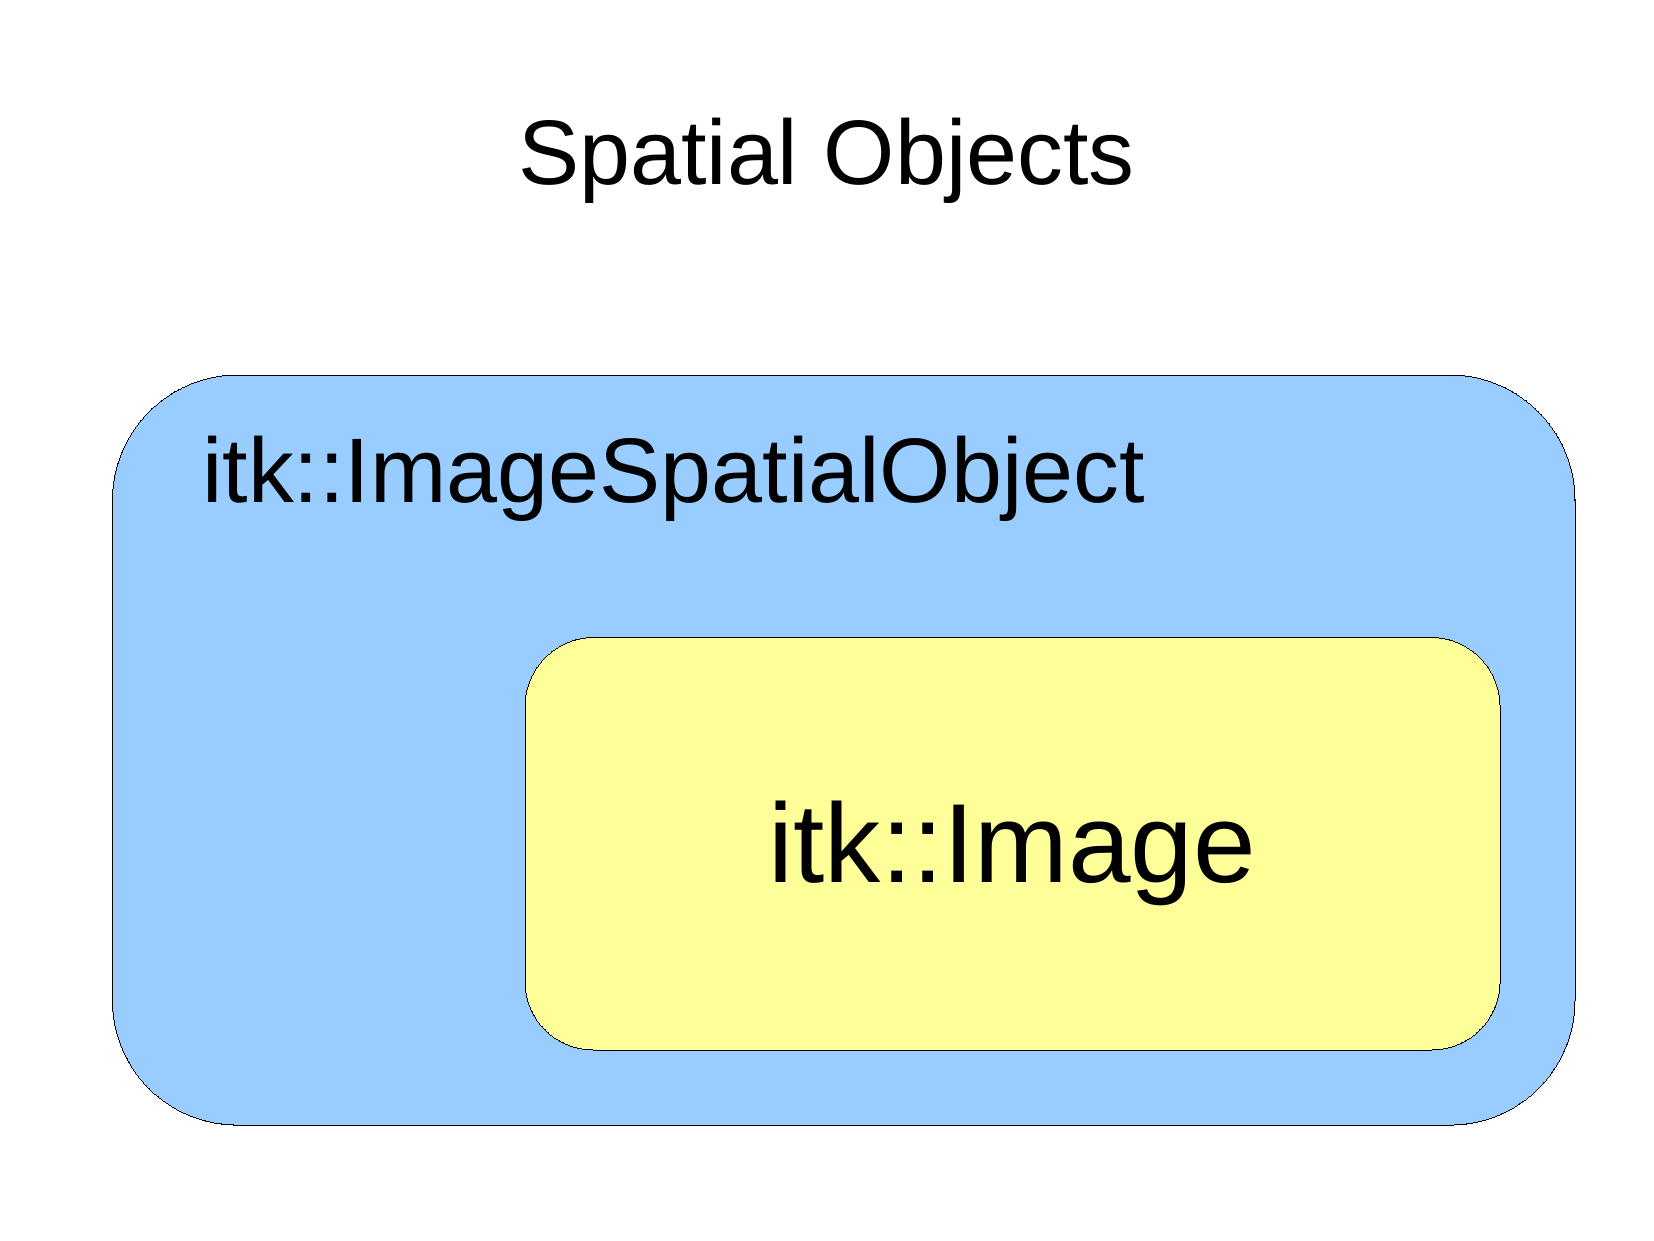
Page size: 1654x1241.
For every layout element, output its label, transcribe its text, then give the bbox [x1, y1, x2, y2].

text_box itk::Image [525, 637, 1501, 1051]
title Spatial Objects [82, 49, 1571, 257]
text_box itk::ImageSpatialObject [187, 412, 1162, 530]
text_box [112, 375, 1576, 1126]
